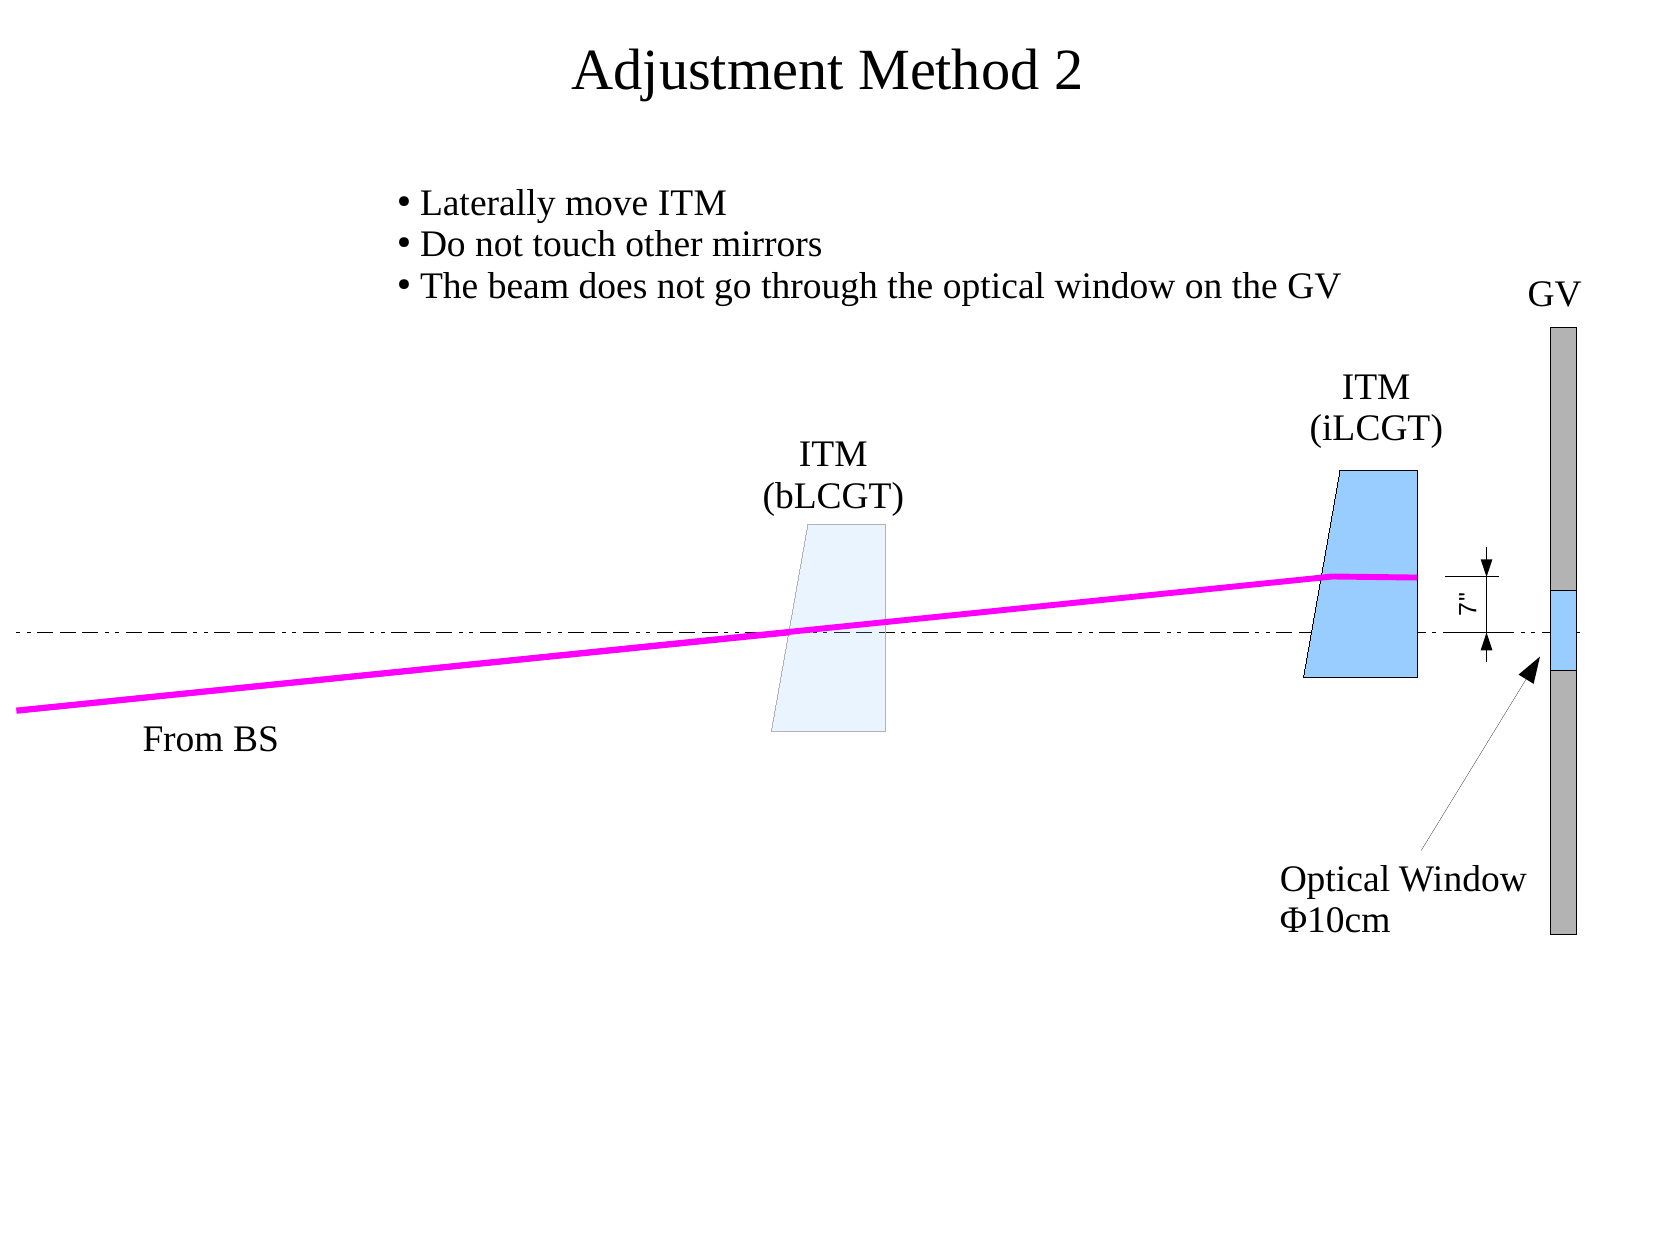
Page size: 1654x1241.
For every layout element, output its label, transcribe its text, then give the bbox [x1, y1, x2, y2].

text_box Laterally move ITM Do not touch other mirrors The beam does not go through the optical window on the GV [382, 174, 1358, 326]
text_box Optical Window Φ10cm [1265, 850, 1543, 957]
text_box Adjustment Method 2 [556, 30, 1097, 116]
text_box [771, 626, 886, 732]
text_box [1550, 327, 1577, 935]
text_box ITM (bLCGT) [747, 425, 924, 525]
text_box From BS [127, 710, 306, 768]
text_box ITM (iLCGT) [1294, 358, 1458, 458]
text_box [789, 525, 886, 628]
text_box GV [1512, 265, 1597, 323]
text_box [1303, 470, 1418, 678]
